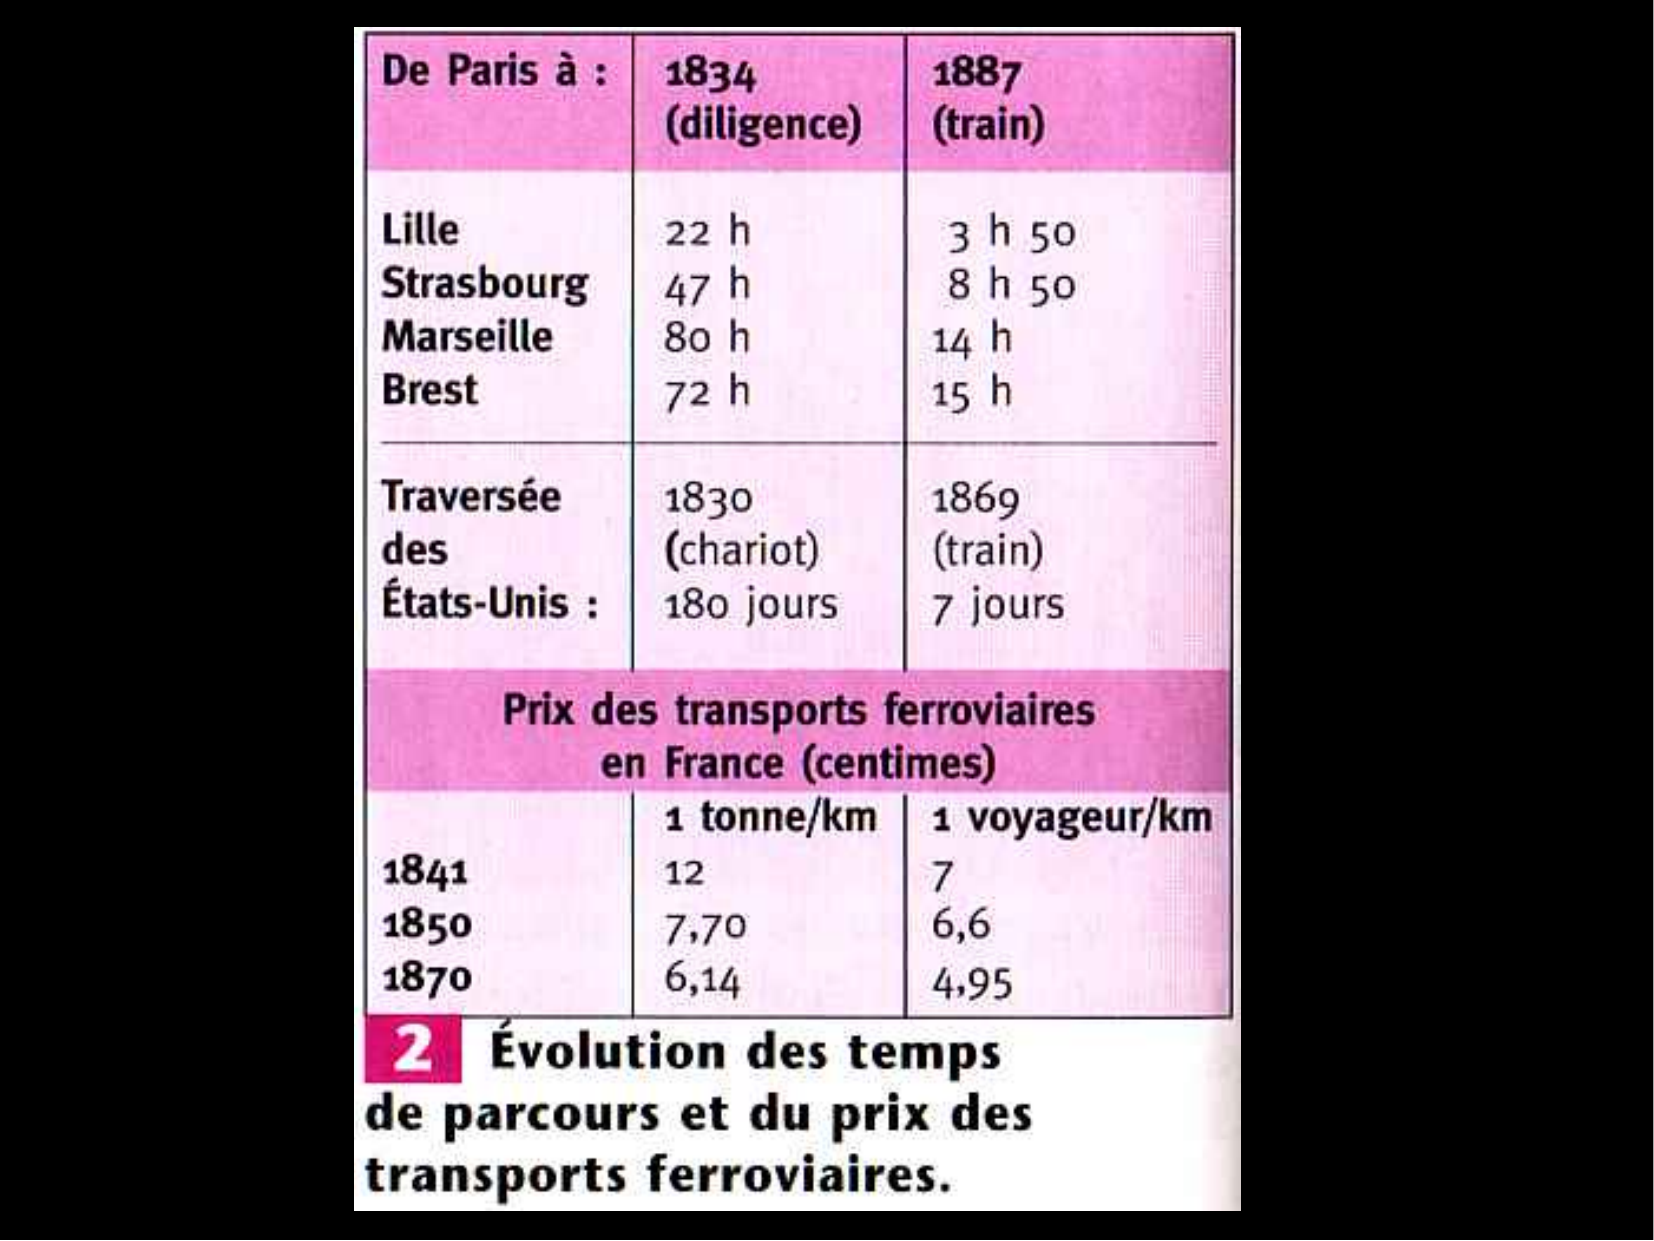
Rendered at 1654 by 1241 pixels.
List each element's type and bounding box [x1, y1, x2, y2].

picture [354, 27, 1241, 1211]
